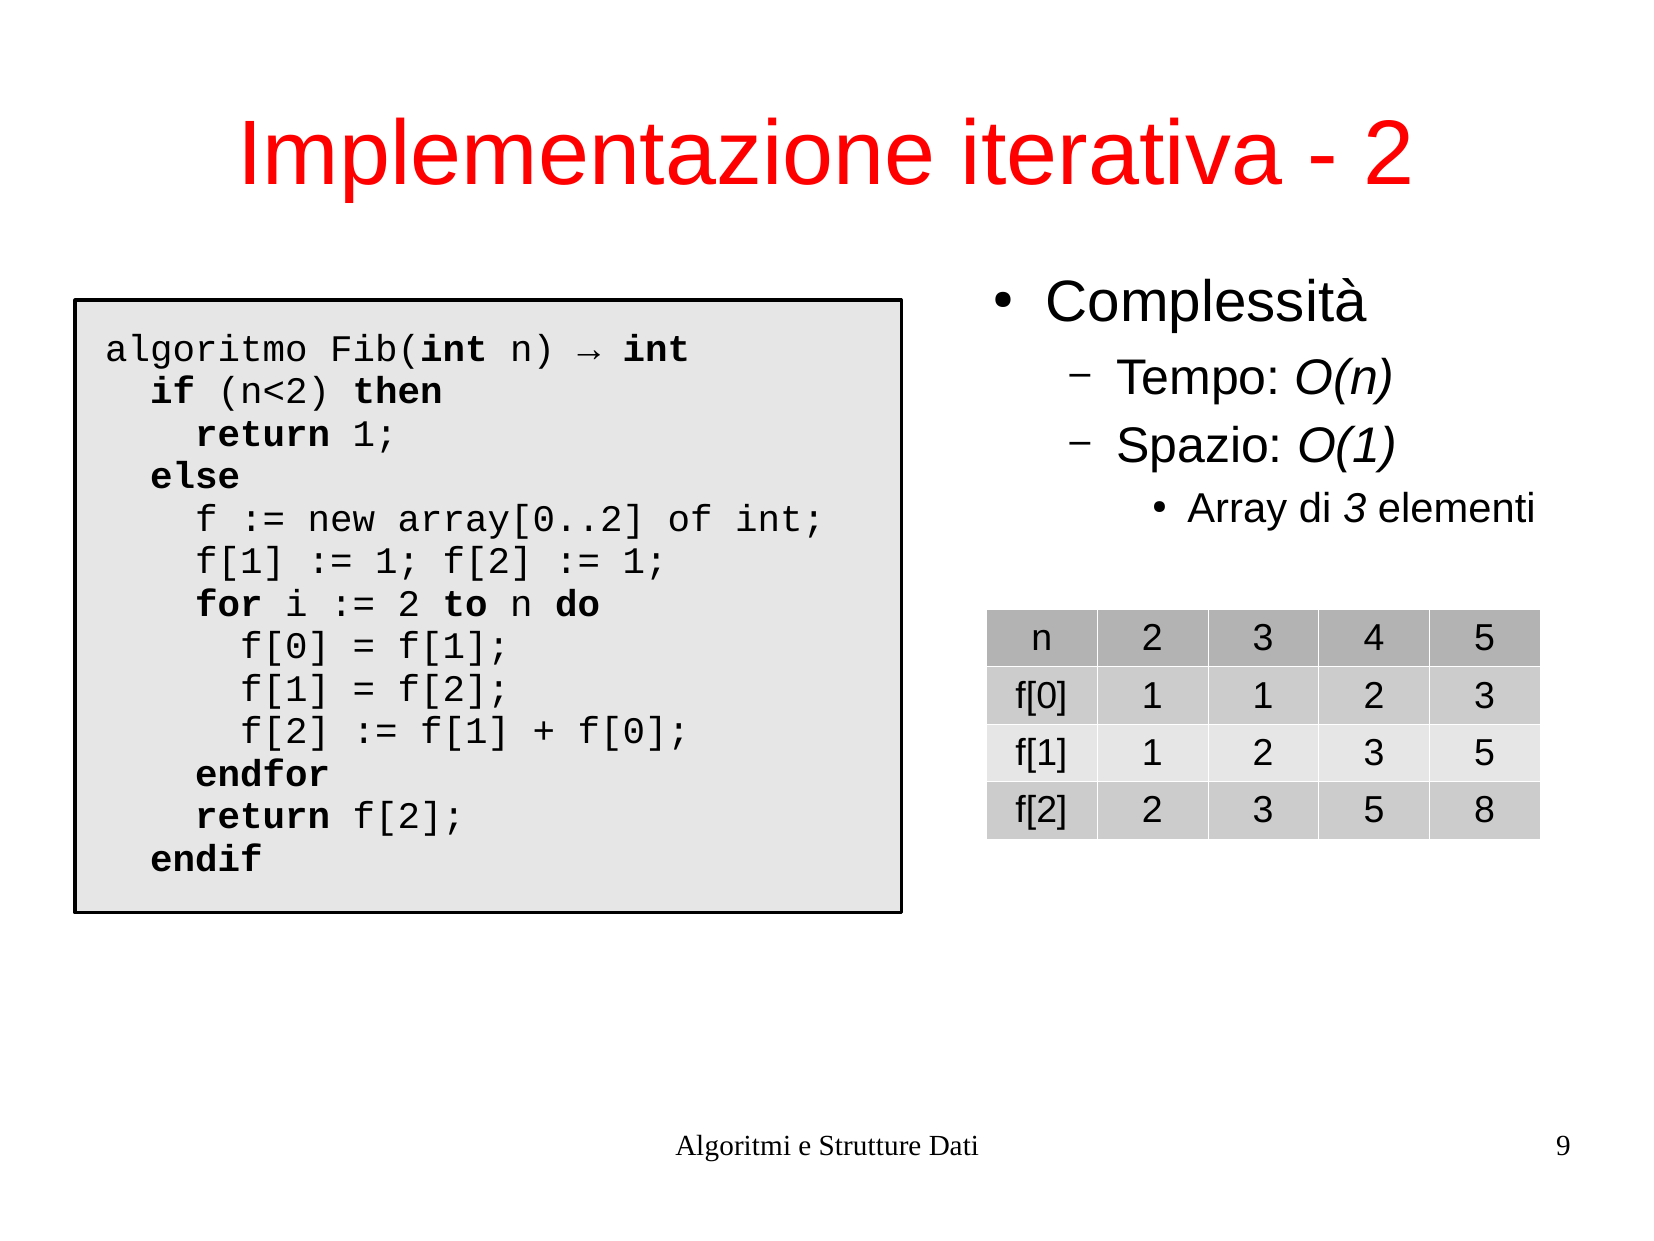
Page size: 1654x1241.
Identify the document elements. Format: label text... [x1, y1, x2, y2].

table_cell 3 [1209, 782, 1318, 839]
text_box algoritmo Fib(int n) → int if (n<2) then return 1; else f := new array[0..2] of int; f[1] := 1; f[2] := 1; for i := 2 to n do f[0] = f[1]; f[1] = f[2]; f[2] := f[1] + f[0]; endfor return f[2]; endif [75, 300, 902, 913]
table_cell 1 [1098, 667, 1208, 724]
table_cell 5 [1319, 782, 1429, 839]
table_cell f[2] [987, 782, 1097, 839]
table_cell 2 [1209, 725, 1318, 781]
table_cell f[0] [987, 667, 1097, 724]
table_cell f[1] [987, 725, 1097, 781]
table_header 3 [1209, 610, 1318, 666]
table_cell 3 [1319, 725, 1429, 781]
table_header 4 [1319, 610, 1429, 666]
table_cell 2 [1319, 667, 1429, 724]
table_cell 2 [1098, 782, 1208, 839]
table_header n [987, 610, 1097, 666]
table_cell 3 [1430, 667, 1540, 724]
table_header 5 [1430, 610, 1540, 666]
table_cell 1 [1098, 725, 1208, 781]
table_cell 1 [1209, 667, 1318, 724]
table_cell 5 [1430, 725, 1540, 781]
list Complessità Tempo: O(n) Spazio: O(1) Array di 3 elementi [975, 268, 1627, 1088]
table_cell 8 [1430, 782, 1540, 839]
table_header 2 [1098, 610, 1208, 666]
title Implementazione iterativa - 2 [82, 49, 1571, 257]
